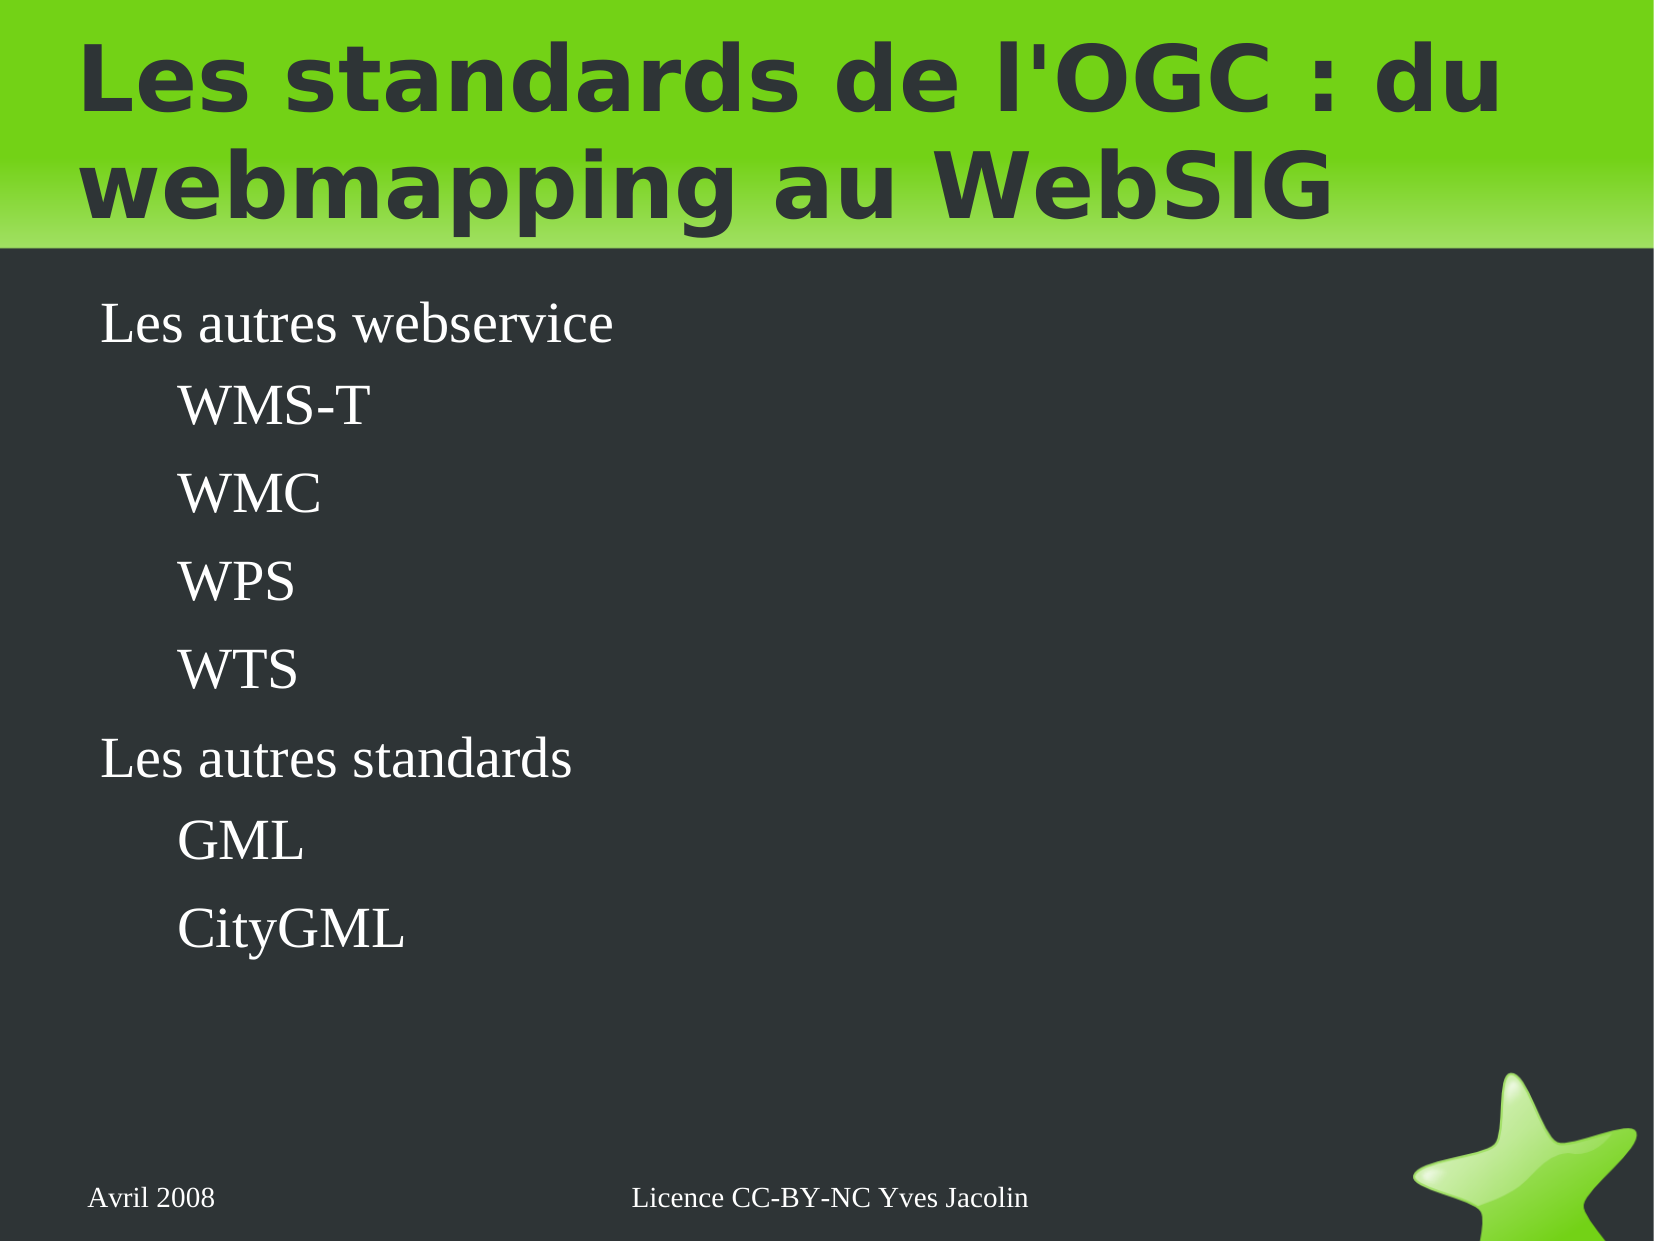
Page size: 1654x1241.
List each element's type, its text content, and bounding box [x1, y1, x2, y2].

title Les standards de l'OGC : du webmapping au WebSIG [76, 25, 1565, 240]
picture [0, 0, 1654, 1241]
list Les autres webservice WMS-T WMC WPS WTS Les autres standards GML CityGML [82, 290, 1571, 1094]
